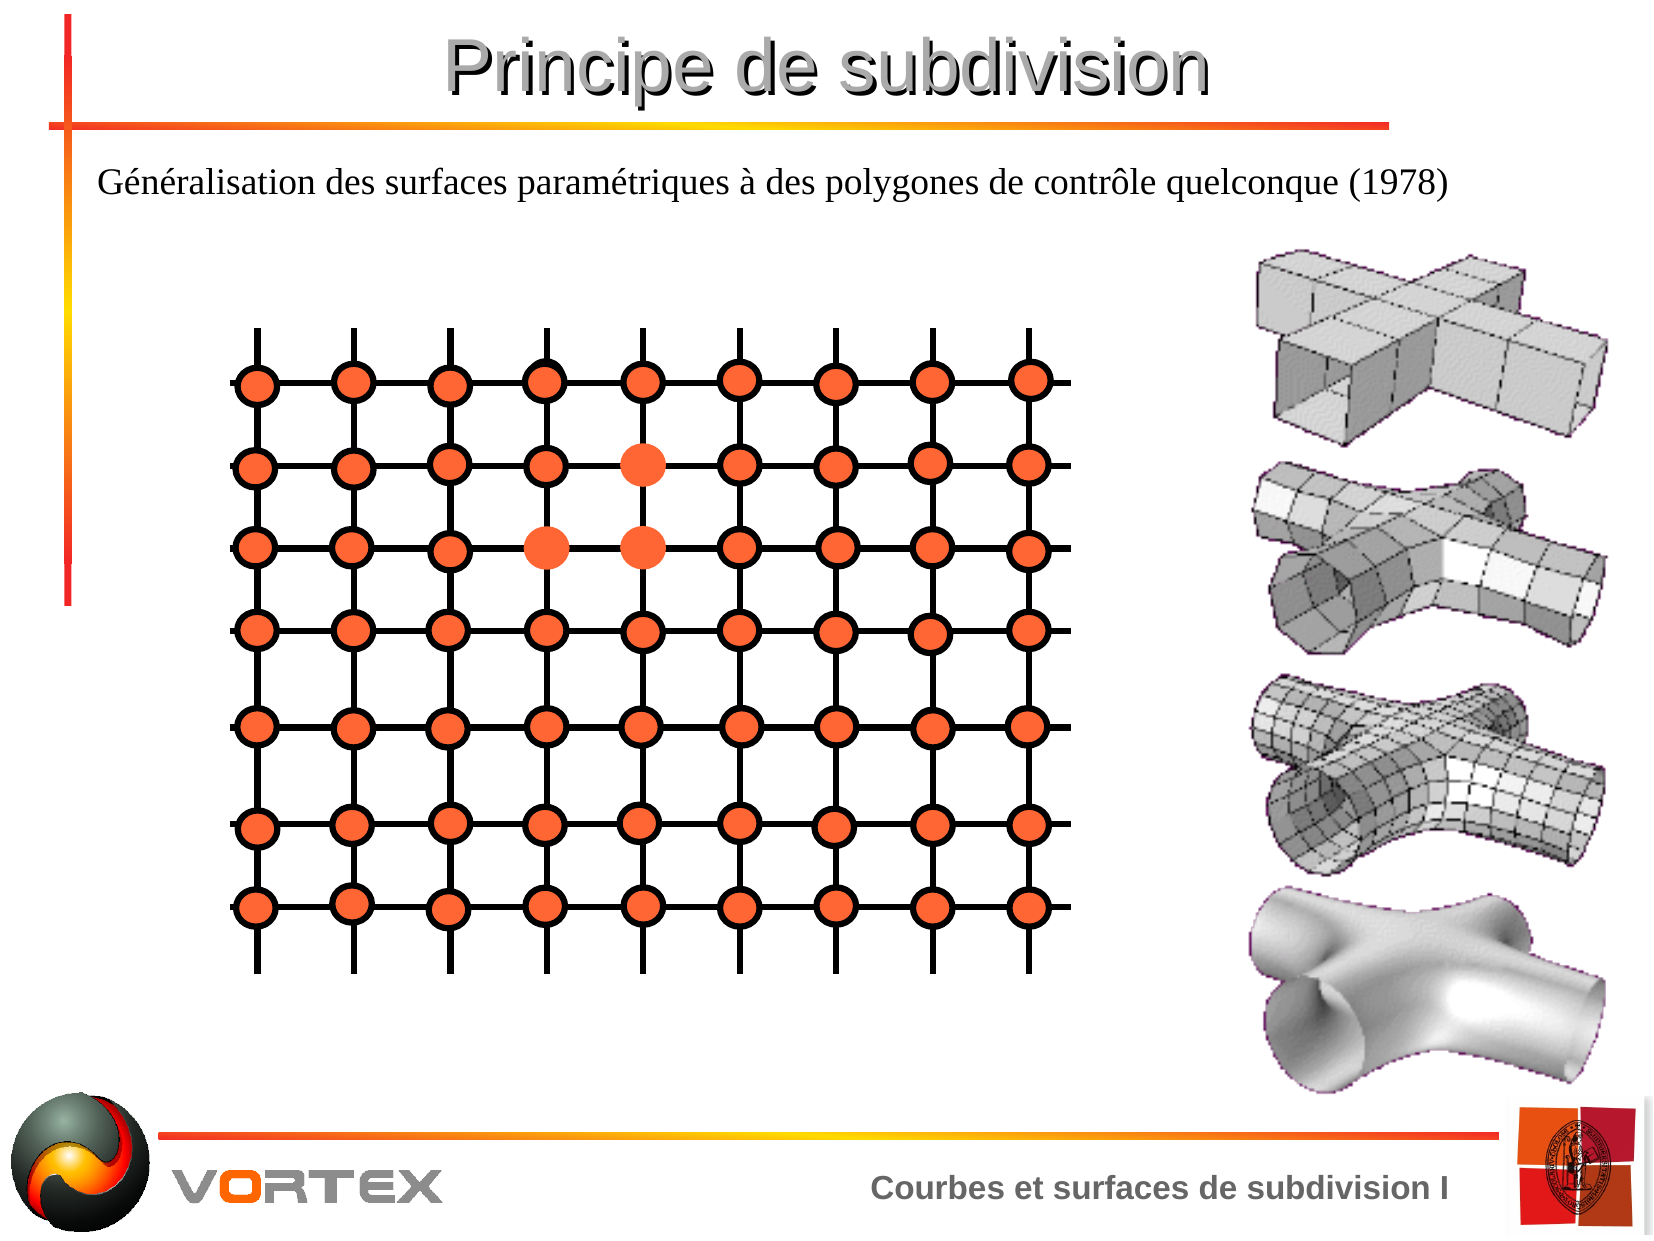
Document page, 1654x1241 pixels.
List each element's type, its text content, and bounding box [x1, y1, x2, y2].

text_box [720, 446, 760, 484]
text_box [621, 708, 661, 746]
text_box [816, 887, 857, 925]
text_box [623, 446, 663, 484]
text_box [719, 361, 760, 400]
text_box [816, 708, 857, 746]
text_box [1009, 532, 1049, 571]
text_box [623, 887, 664, 925]
text_box [719, 611, 760, 650]
text_box [1007, 708, 1048, 746]
text_box [913, 709, 953, 748]
text_box [430, 367, 471, 405]
text_box [912, 363, 953, 402]
text_box [333, 450, 374, 488]
text_box [428, 710, 468, 748]
text_box [1011, 361, 1051, 400]
title Principe de subdivision [0, 1, 1654, 130]
text_box [722, 707, 762, 746]
text_box [237, 810, 278, 848]
text_box [913, 806, 953, 845]
text_box [333, 363, 374, 402]
text_box [333, 612, 374, 650]
text_box [818, 529, 858, 567]
list Généralisation des surfaces paramétriques à des polygones de contrôle quelconque (1978) [79, 160, 1569, 1103]
text_box [526, 708, 567, 746]
text_box [526, 529, 567, 567]
text_box [237, 367, 278, 406]
text_box [235, 529, 276, 567]
text_box [526, 447, 566, 486]
text_box [429, 445, 470, 484]
text_box [912, 889, 953, 927]
text_box [912, 529, 953, 567]
text_box [814, 808, 855, 847]
text_box [910, 444, 951, 483]
text_box [623, 363, 663, 402]
text_box [430, 533, 471, 571]
text_box [428, 611, 469, 650]
text_box [526, 611, 567, 650]
text_box [1009, 611, 1049, 650]
text_box [333, 710, 374, 748]
text_box [720, 804, 760, 843]
text_box [524, 361, 565, 402]
text_box [816, 365, 856, 404]
text_box [525, 806, 565, 845]
text_box [237, 611, 277, 650]
text_box [331, 529, 372, 567]
picture [1245, 231, 1653, 1235]
text_box [910, 615, 951, 654]
text_box [428, 891, 469, 929]
text_box [1009, 889, 1049, 927]
text_box [332, 885, 372, 923]
text_box [816, 448, 856, 486]
text_box [623, 529, 663, 567]
text_box [430, 804, 471, 843]
text_box [237, 708, 277, 746]
text_box [1009, 446, 1049, 484]
text_box [816, 613, 856, 652]
text_box [235, 450, 276, 488]
text_box [623, 613, 663, 652]
text_box [332, 806, 372, 845]
text_box [236, 889, 276, 927]
picture [11, 1092, 443, 1232]
text_box [525, 887, 566, 925]
text_box [719, 528, 760, 567]
text_box [619, 804, 660, 843]
text_box [1009, 806, 1049, 845]
text_box [720, 889, 760, 927]
